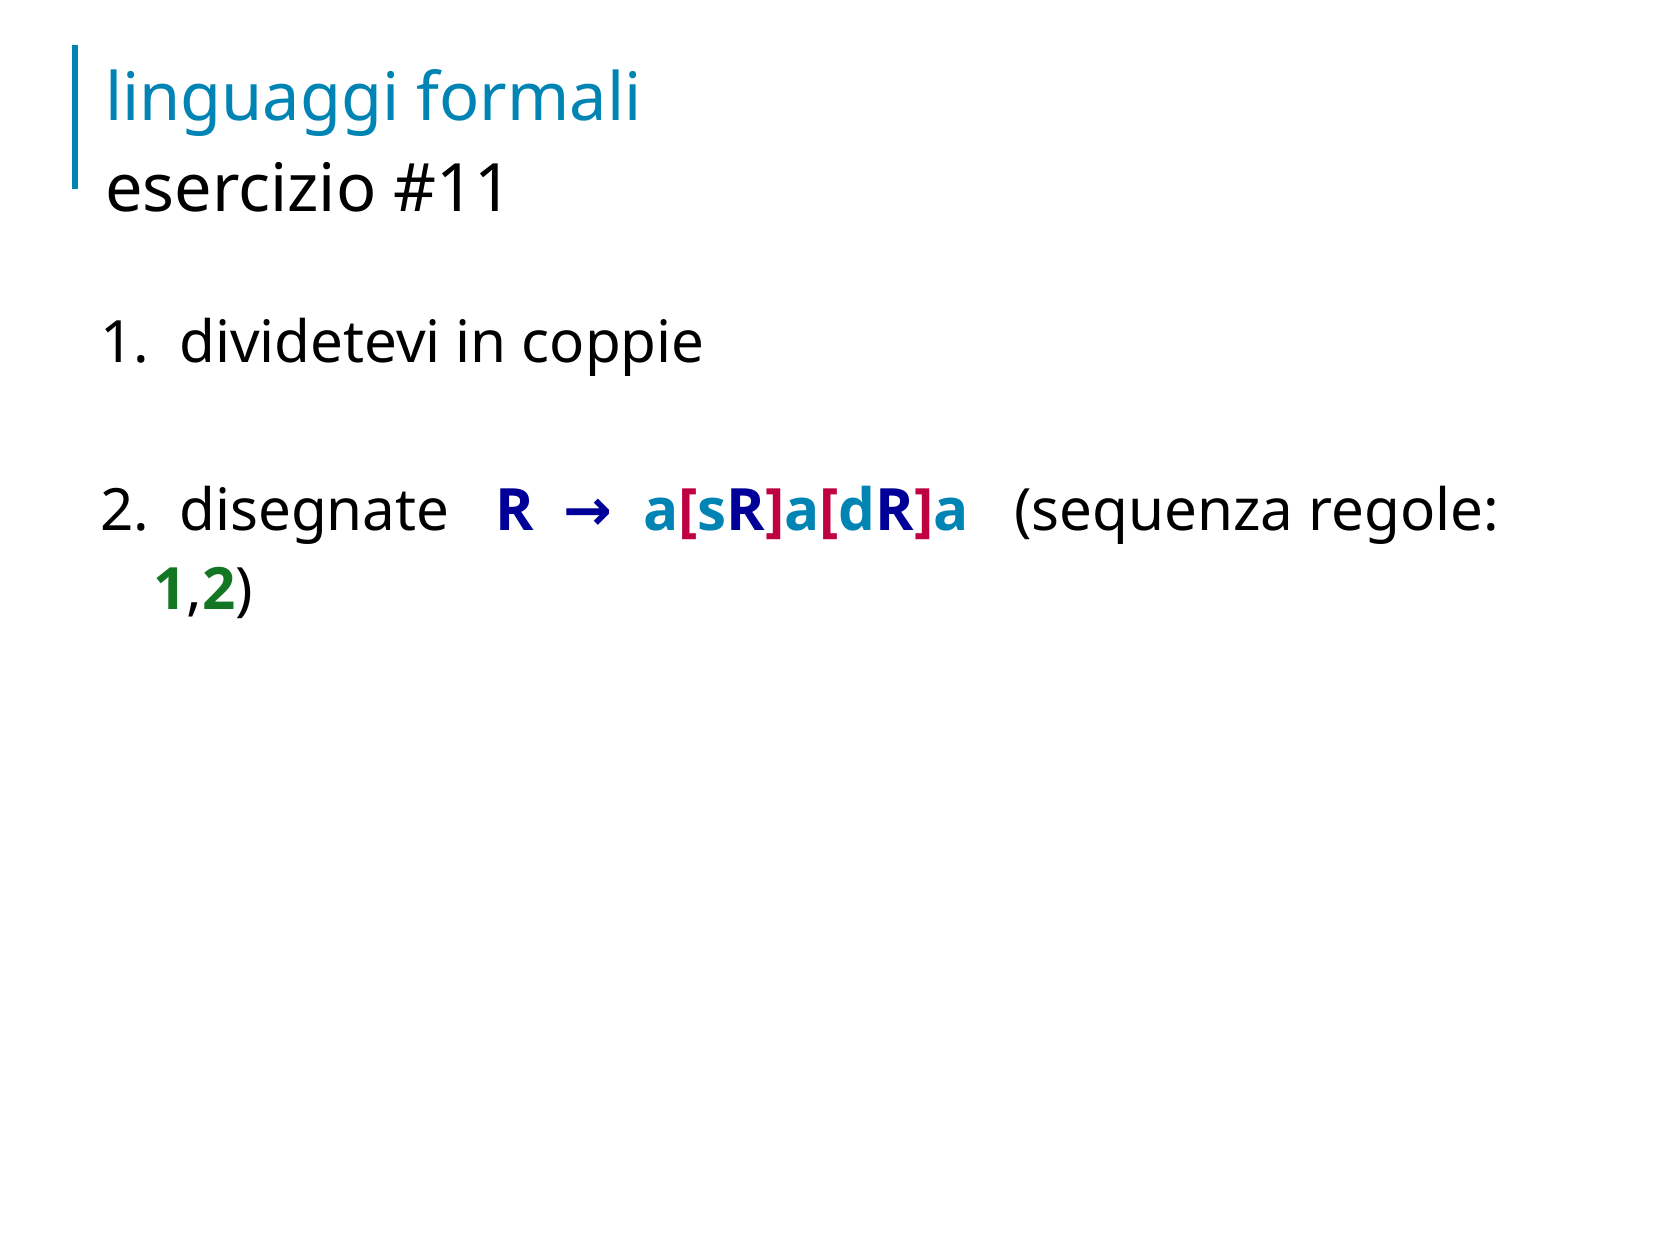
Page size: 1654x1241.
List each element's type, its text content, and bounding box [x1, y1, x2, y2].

title linguaggi formali esercizio #11 [105, 49, 1571, 200]
list dividetevi in coppie disegnate R → a[sR]a[dR]a (sequenza regole: 1,2) [82, 300, 1571, 1126]
